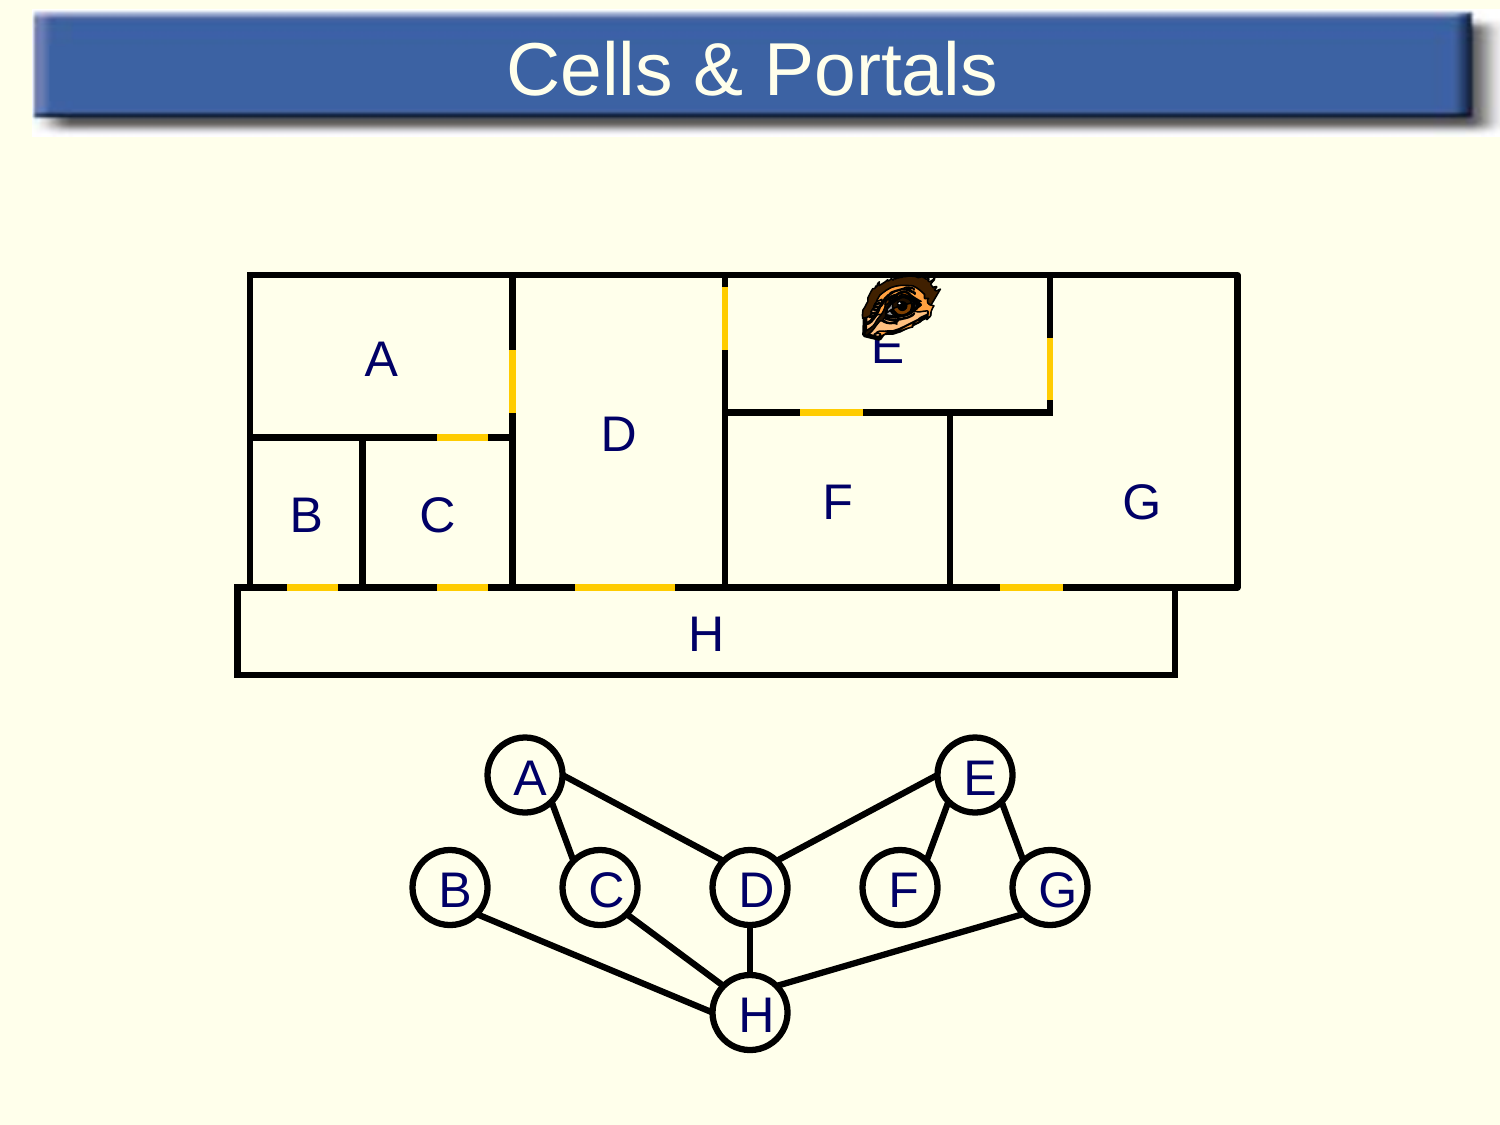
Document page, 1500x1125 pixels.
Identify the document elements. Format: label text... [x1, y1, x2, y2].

text_box C [562, 849, 638, 926]
text_box C [363, 437, 513, 588]
title Cells & Portals [96, 6, 1409, 120]
text_box A [249, 274, 512, 437]
text_box H [712, 975, 788, 1051]
text_box F [725, 413, 947, 588]
text_box E [724, 275, 1047, 413]
text_box G [1107, 462, 1177, 538]
text_box B [249, 437, 363, 588]
picture [32, 9, 1500, 137]
text_box A [487, 737, 563, 813]
text_box B [412, 849, 488, 926]
text_box F [862, 849, 938, 926]
text_box E [937, 737, 1013, 813]
text_box D [512, 274, 725, 587]
text_box [862, 274, 941, 340]
text_box E [906, 275, 935, 281]
text_box H [237, 587, 1175, 676]
text_box D [712, 849, 788, 925]
text_box G [1012, 849, 1088, 926]
